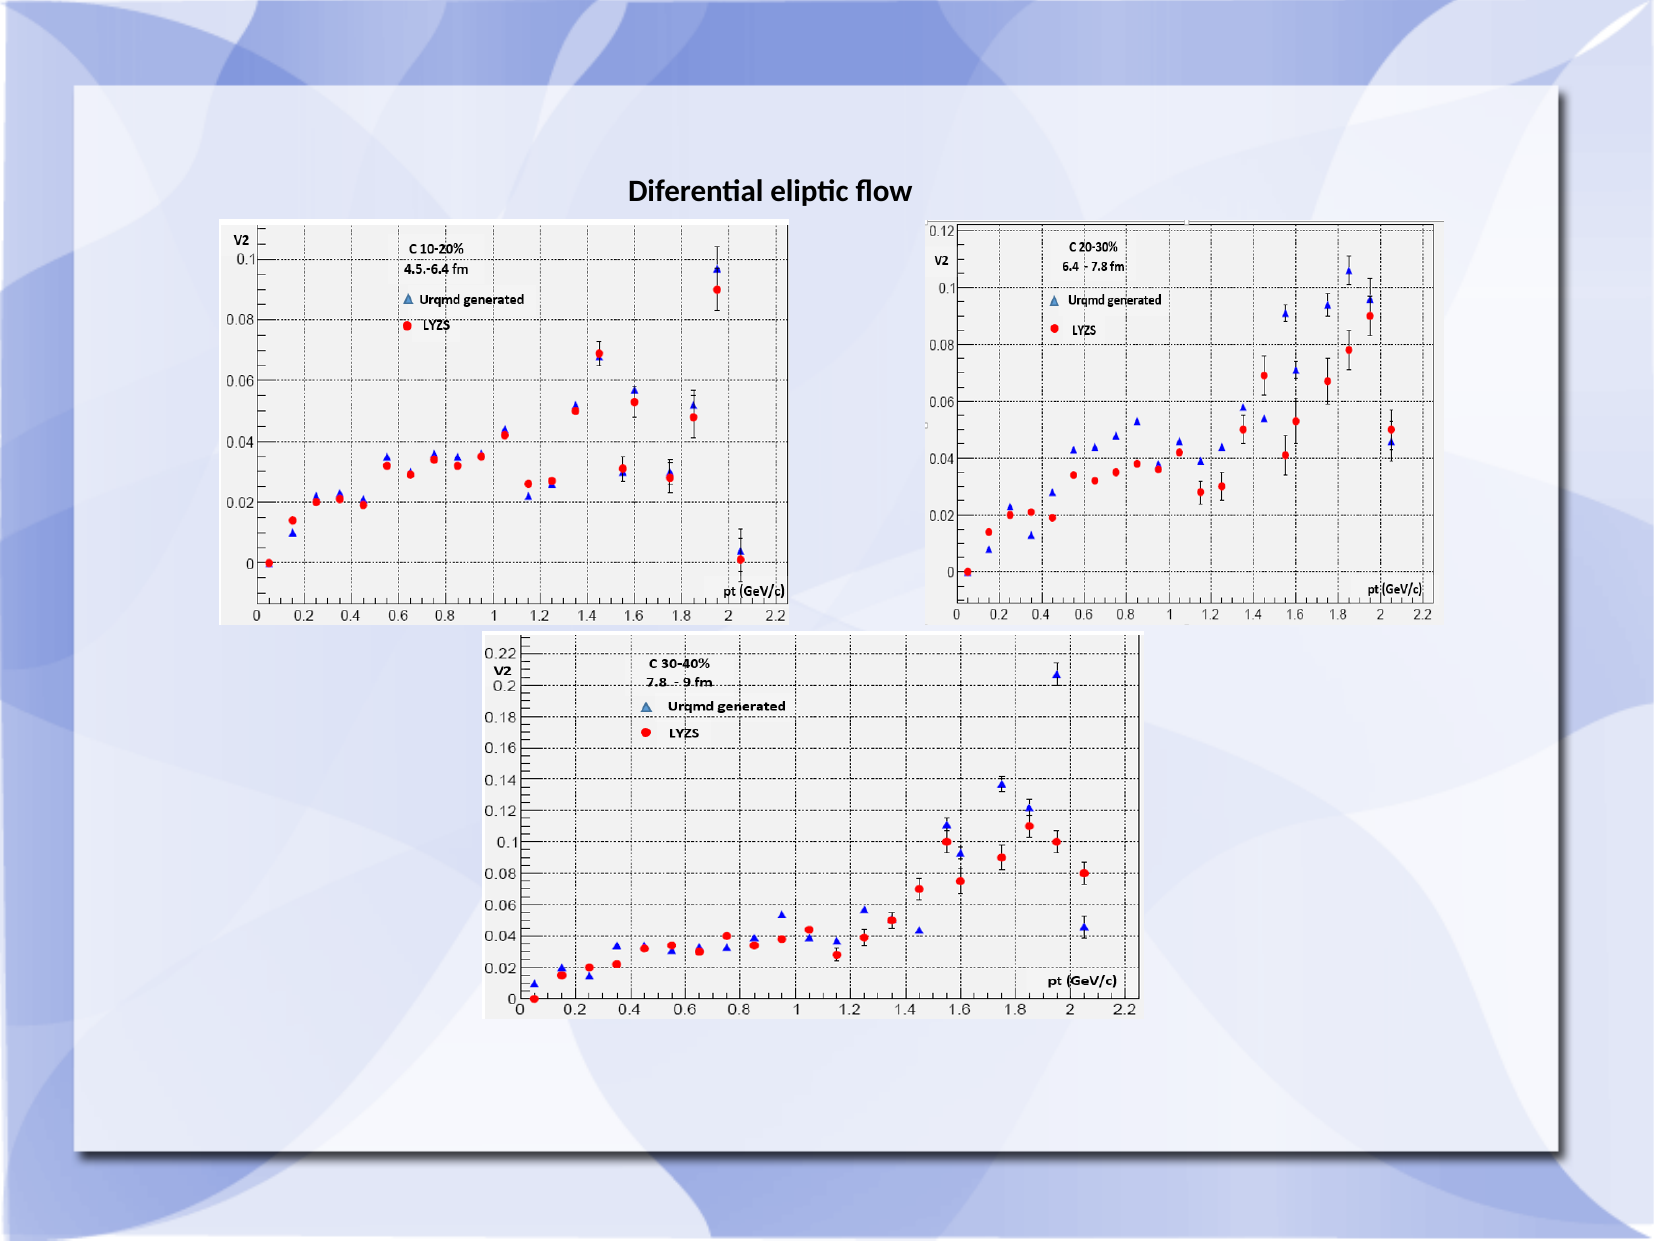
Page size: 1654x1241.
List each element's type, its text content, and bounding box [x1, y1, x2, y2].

picture [482, 631, 1144, 1019]
picture [219, 219, 789, 625]
text_box Diferential eliptic flow [613, 163, 934, 215]
picture [925, 220, 1444, 625]
